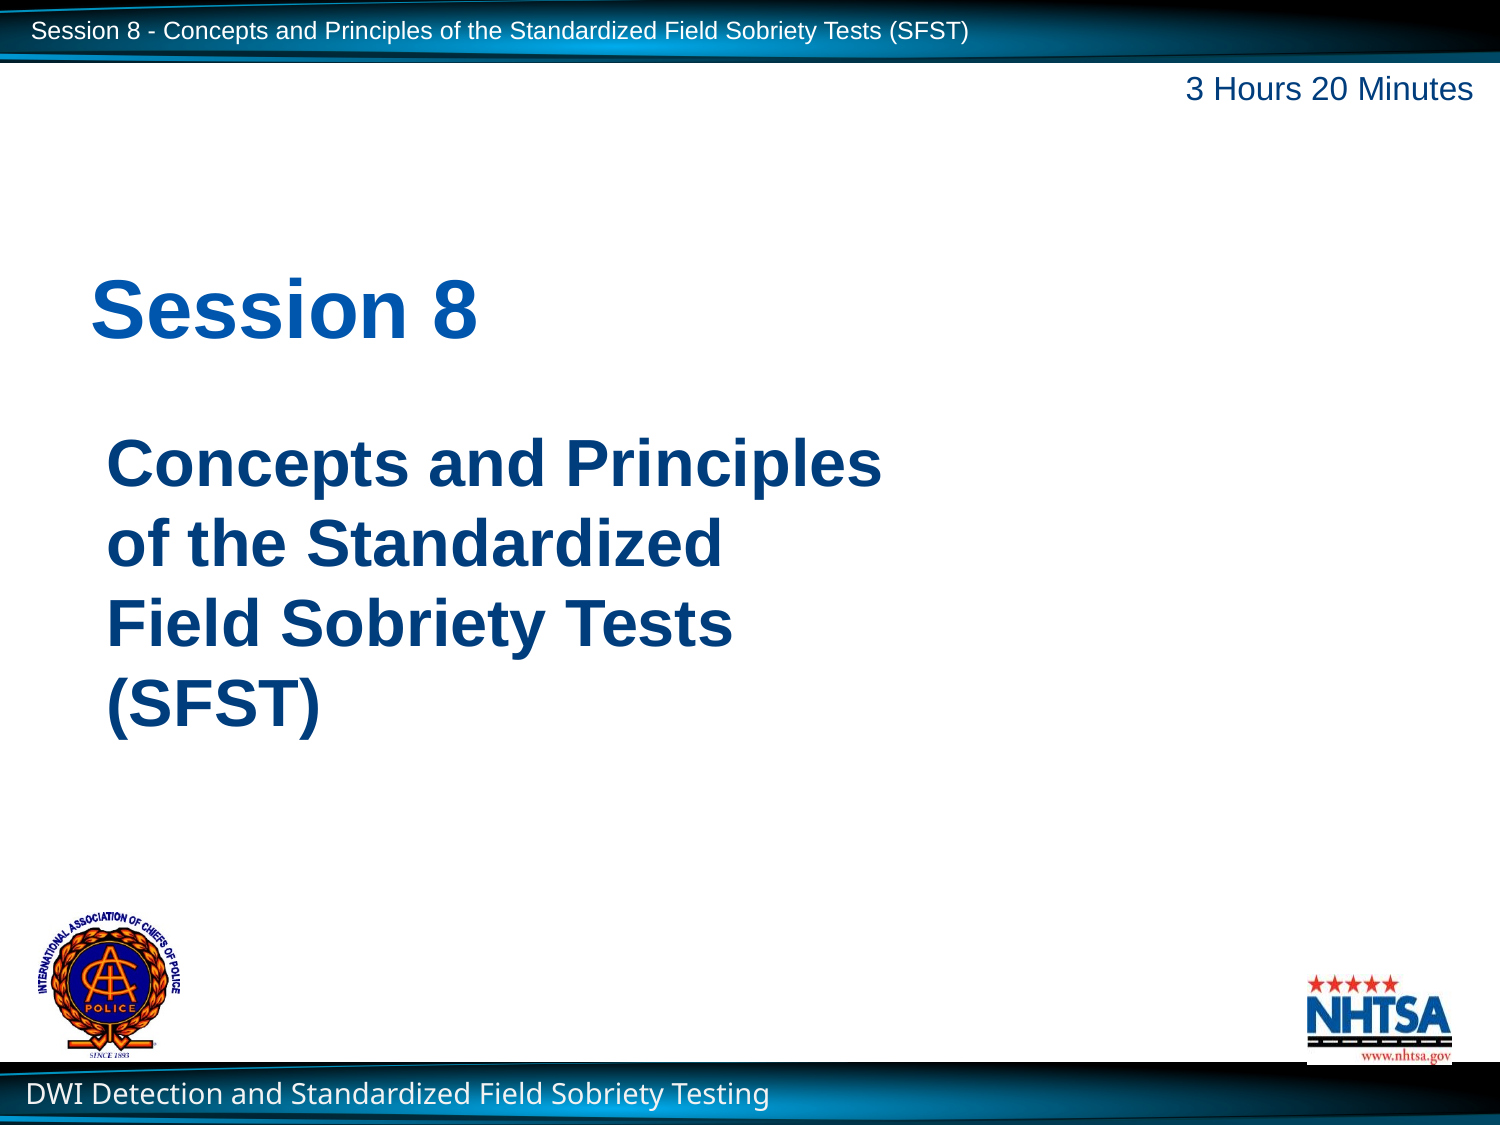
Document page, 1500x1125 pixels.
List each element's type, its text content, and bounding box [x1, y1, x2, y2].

text_box 3 Hours 20 Minutes [1159, 59, 1500, 116]
text_box Concepts and Principles of the Standardized Field Sobriety Tests (SFST) [91, 412, 909, 700]
title Session 8 [16, 234, 601, 376]
